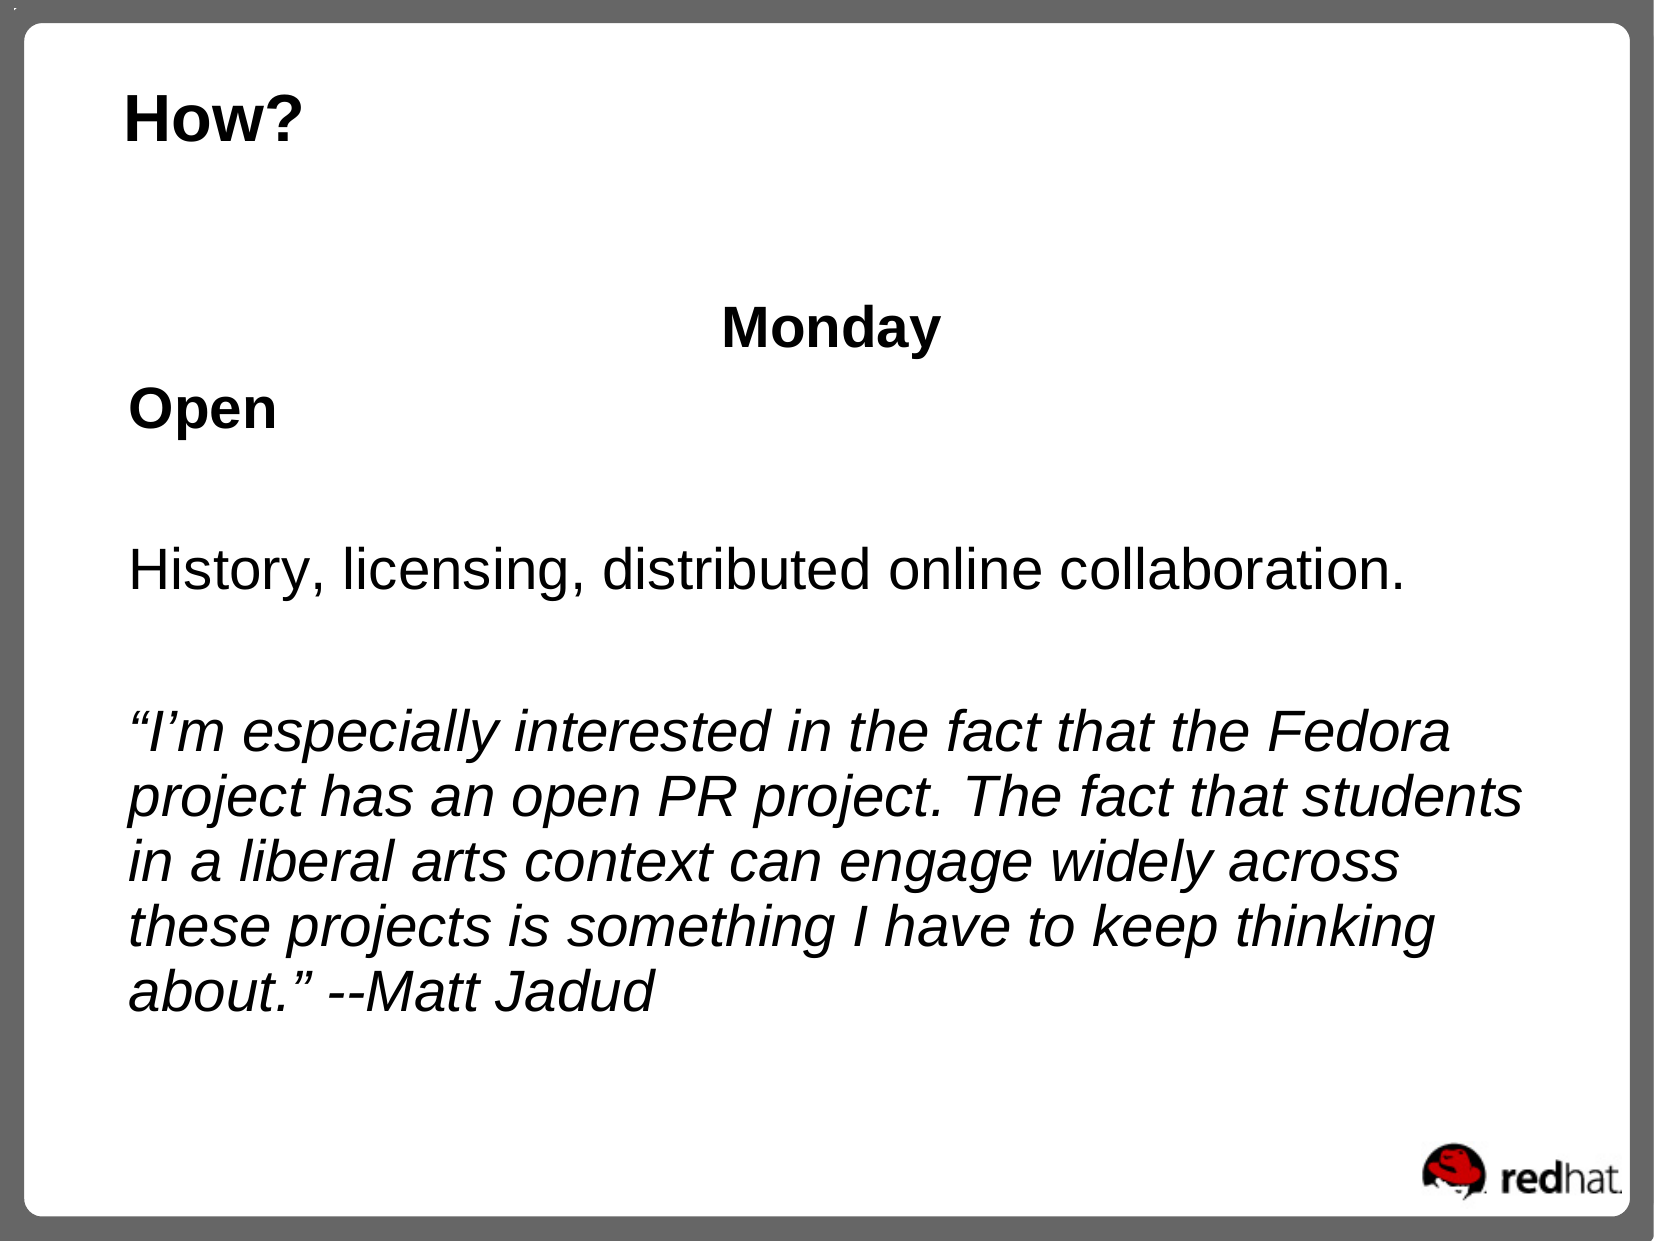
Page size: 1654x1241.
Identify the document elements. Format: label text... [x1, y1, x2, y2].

subtitle Monday Open History, licensing, distributed online collaboration. “I’m especially interested in the fact that the Fedora project has an open PR project. The fact that students in a liberal arts context can engage widely across these projects is something I have to keep thinking about.” --Matt Jadud [128, 193, 1535, 1126]
picture [1421, 1141, 1622, 1209]
title How? [123, 63, 1530, 175]
